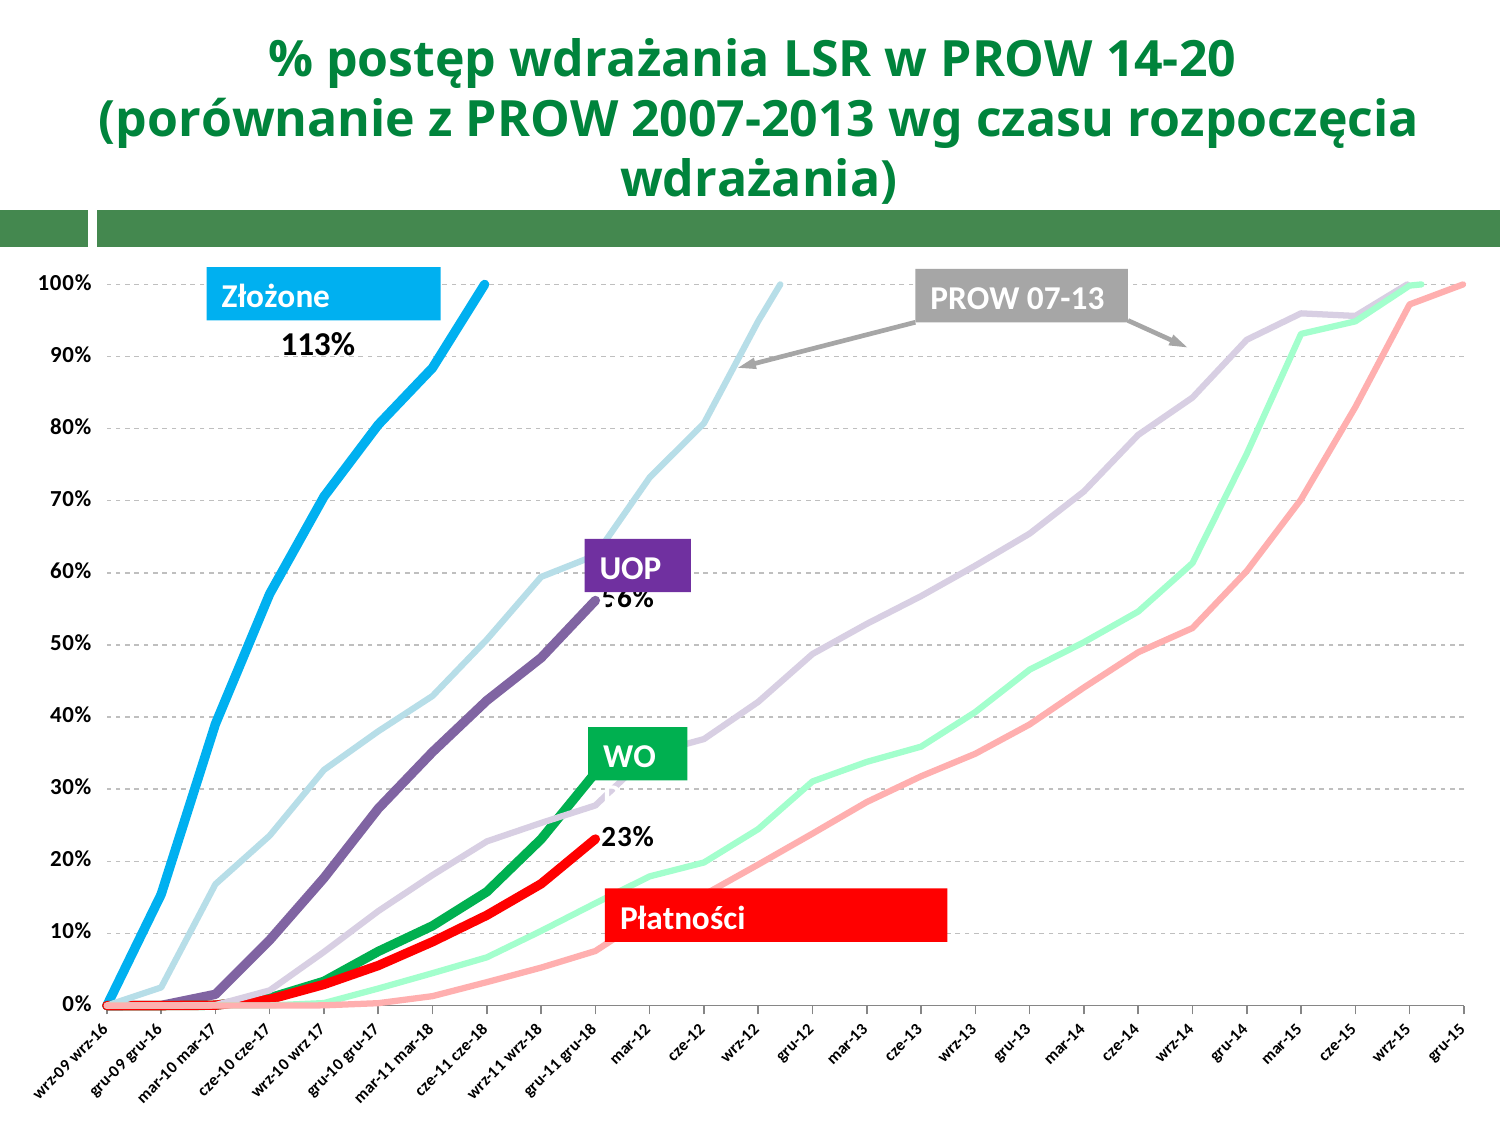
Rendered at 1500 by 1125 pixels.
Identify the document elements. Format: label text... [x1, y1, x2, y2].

text_box UOPP [584, 538, 691, 593]
text_box Płatności zrealizowane [604, 888, 948, 942]
text_box % postęp wdrażania LSR w PROW 14-20 (porównanie z PROW 2007-2013 wg czasu rozpoczęcia wdrażania) [17, 19, 1500, 182]
text_box PROW 07-13 [915, 268, 1128, 323]
text_box WOP [588, 727, 688, 781]
text_box Złożone WOPP [206, 267, 441, 321]
text_box 113% [265, 314, 372, 368]
chart [0, 255, 1500, 1125]
